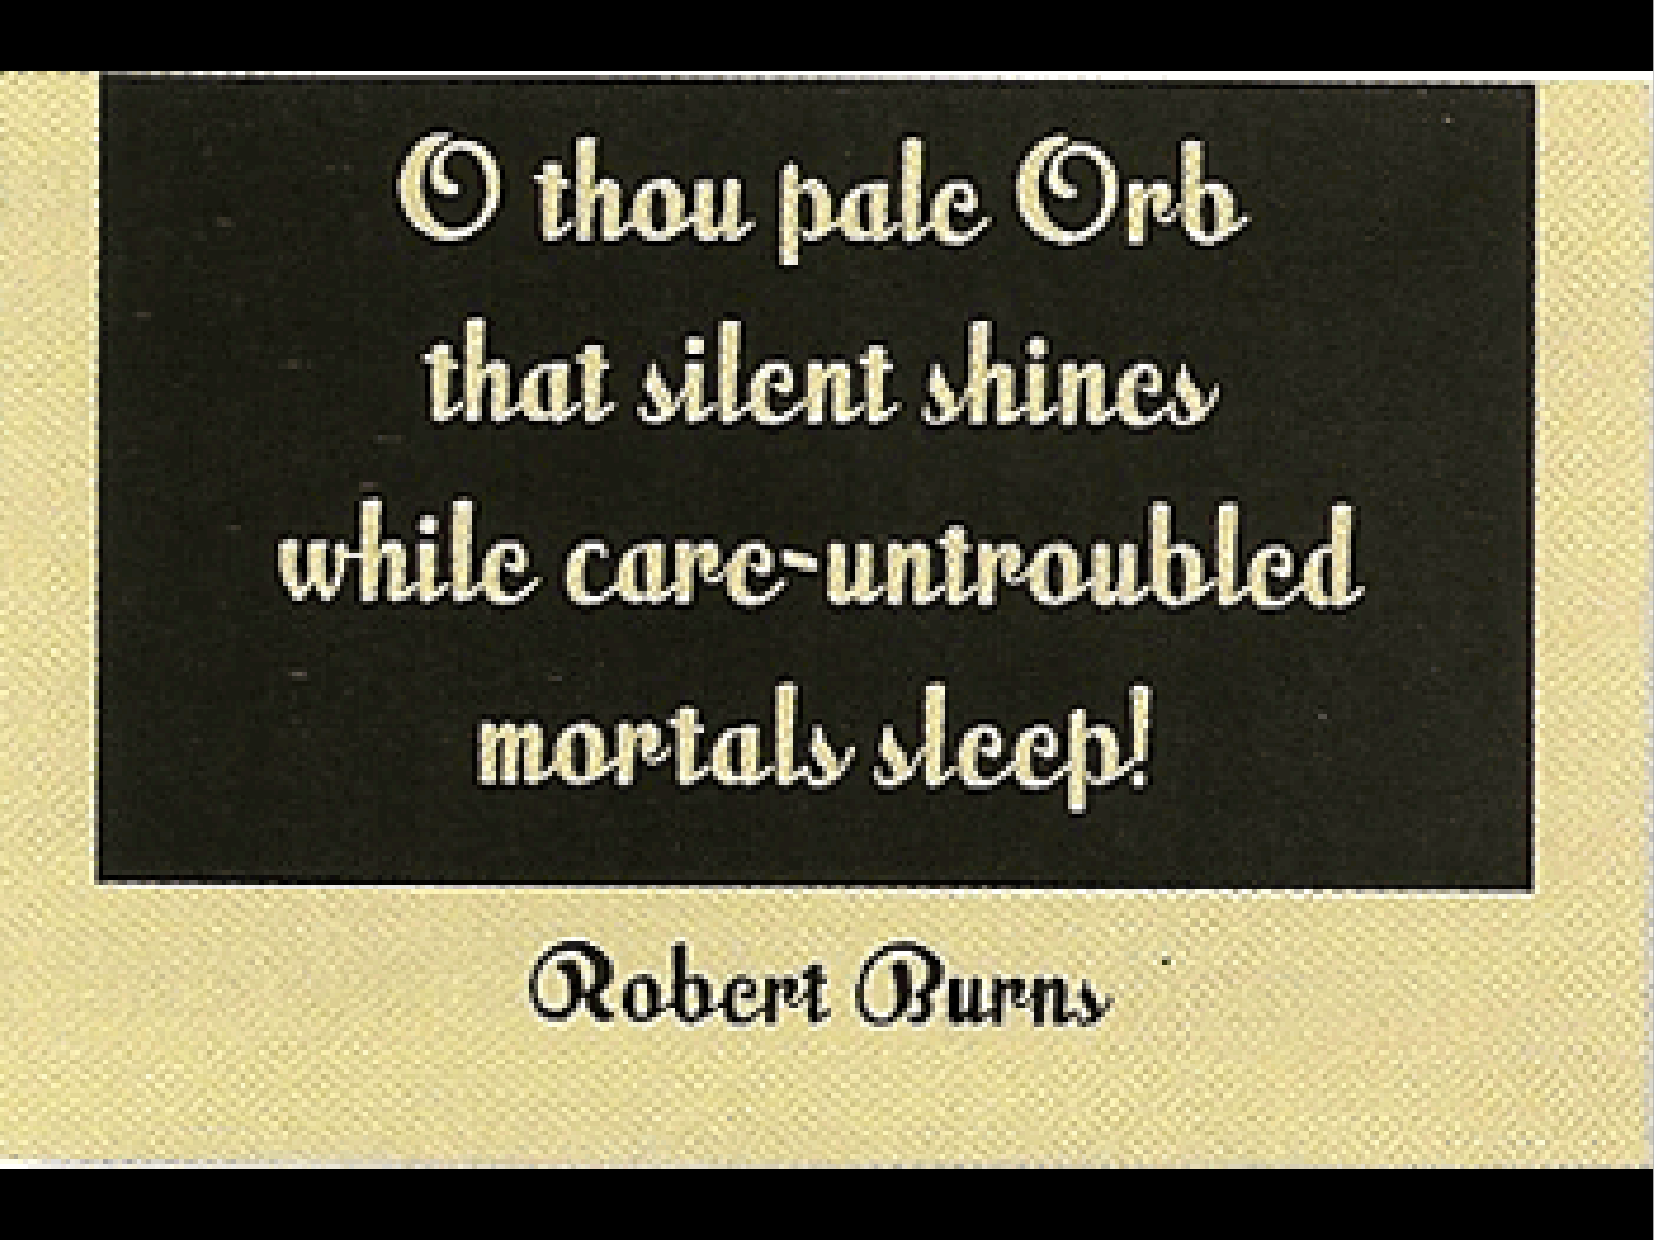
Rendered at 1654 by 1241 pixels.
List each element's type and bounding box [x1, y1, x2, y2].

picture [0, 71, 1654, 1169]
